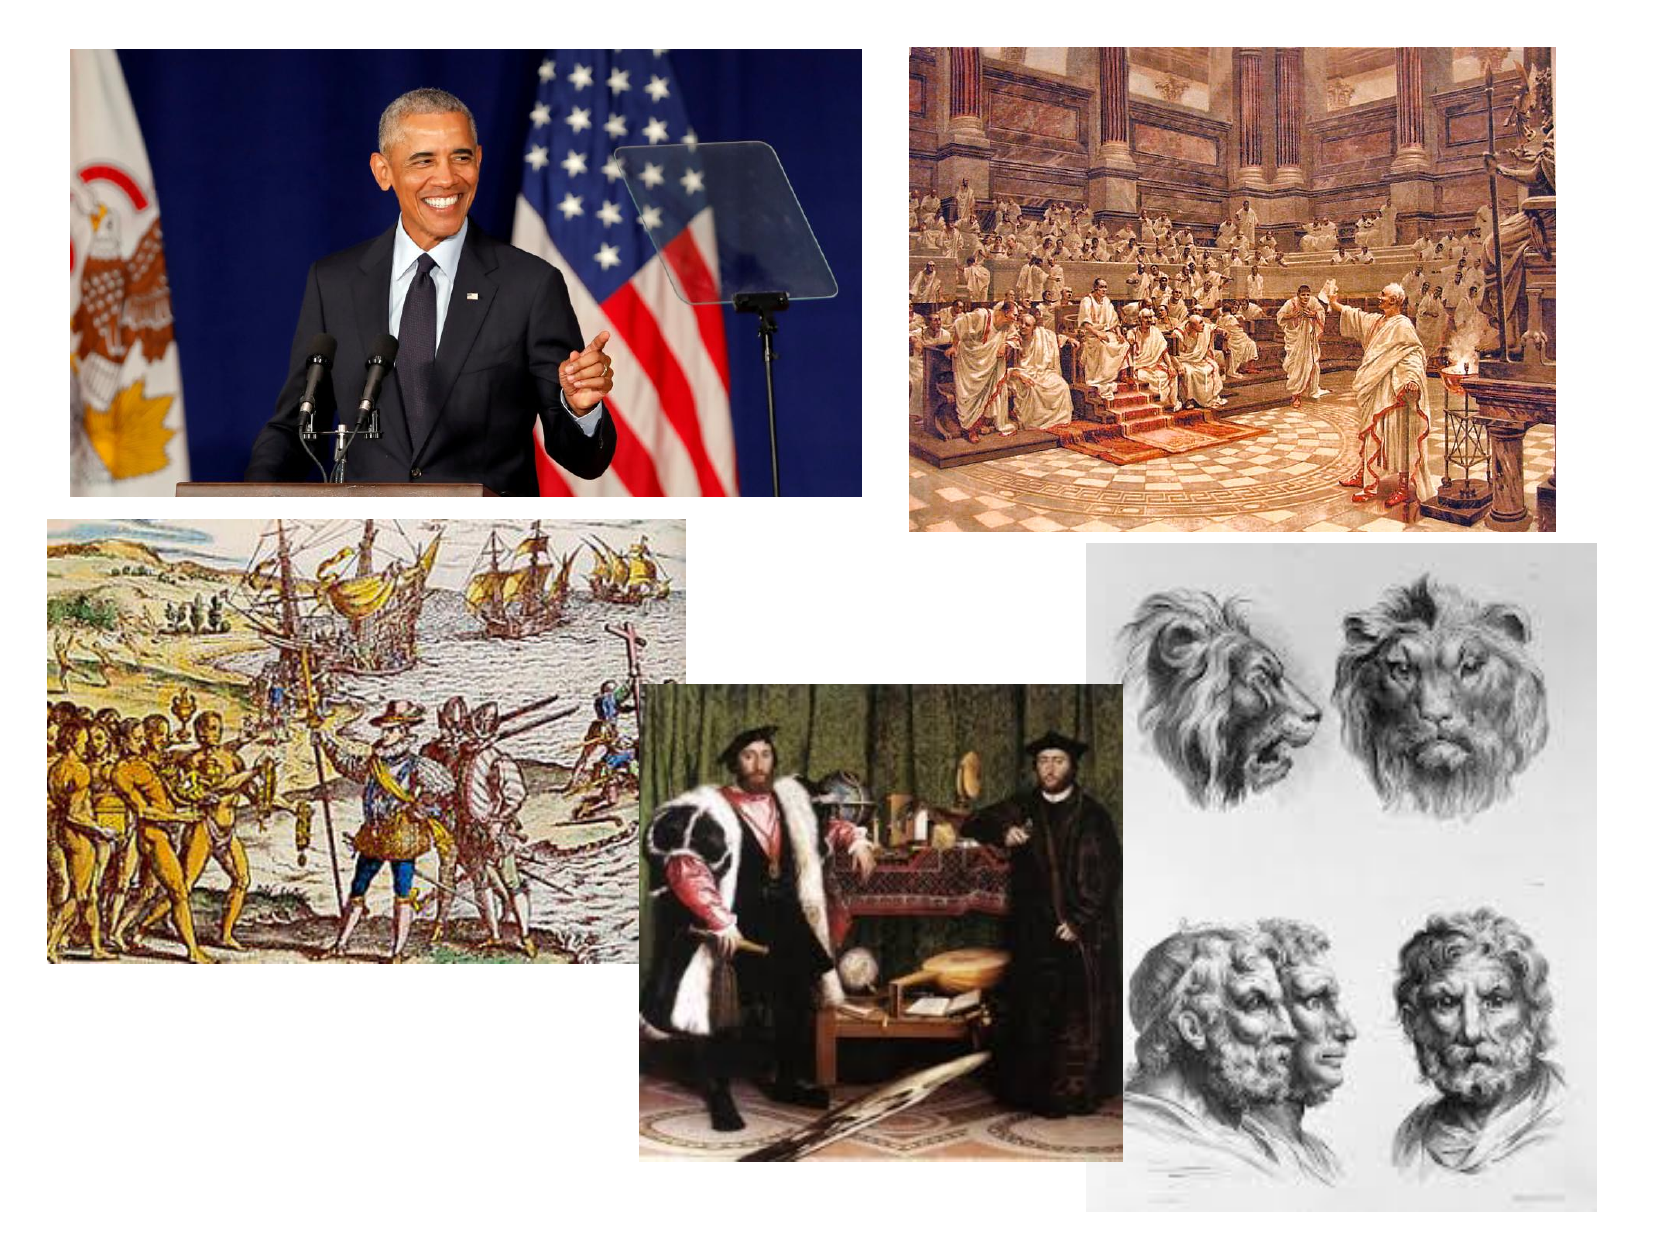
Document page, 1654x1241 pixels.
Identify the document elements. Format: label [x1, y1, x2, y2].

picture [47, 519, 1597, 1212]
picture [70, 49, 862, 497]
picture [909, 47, 1556, 532]
